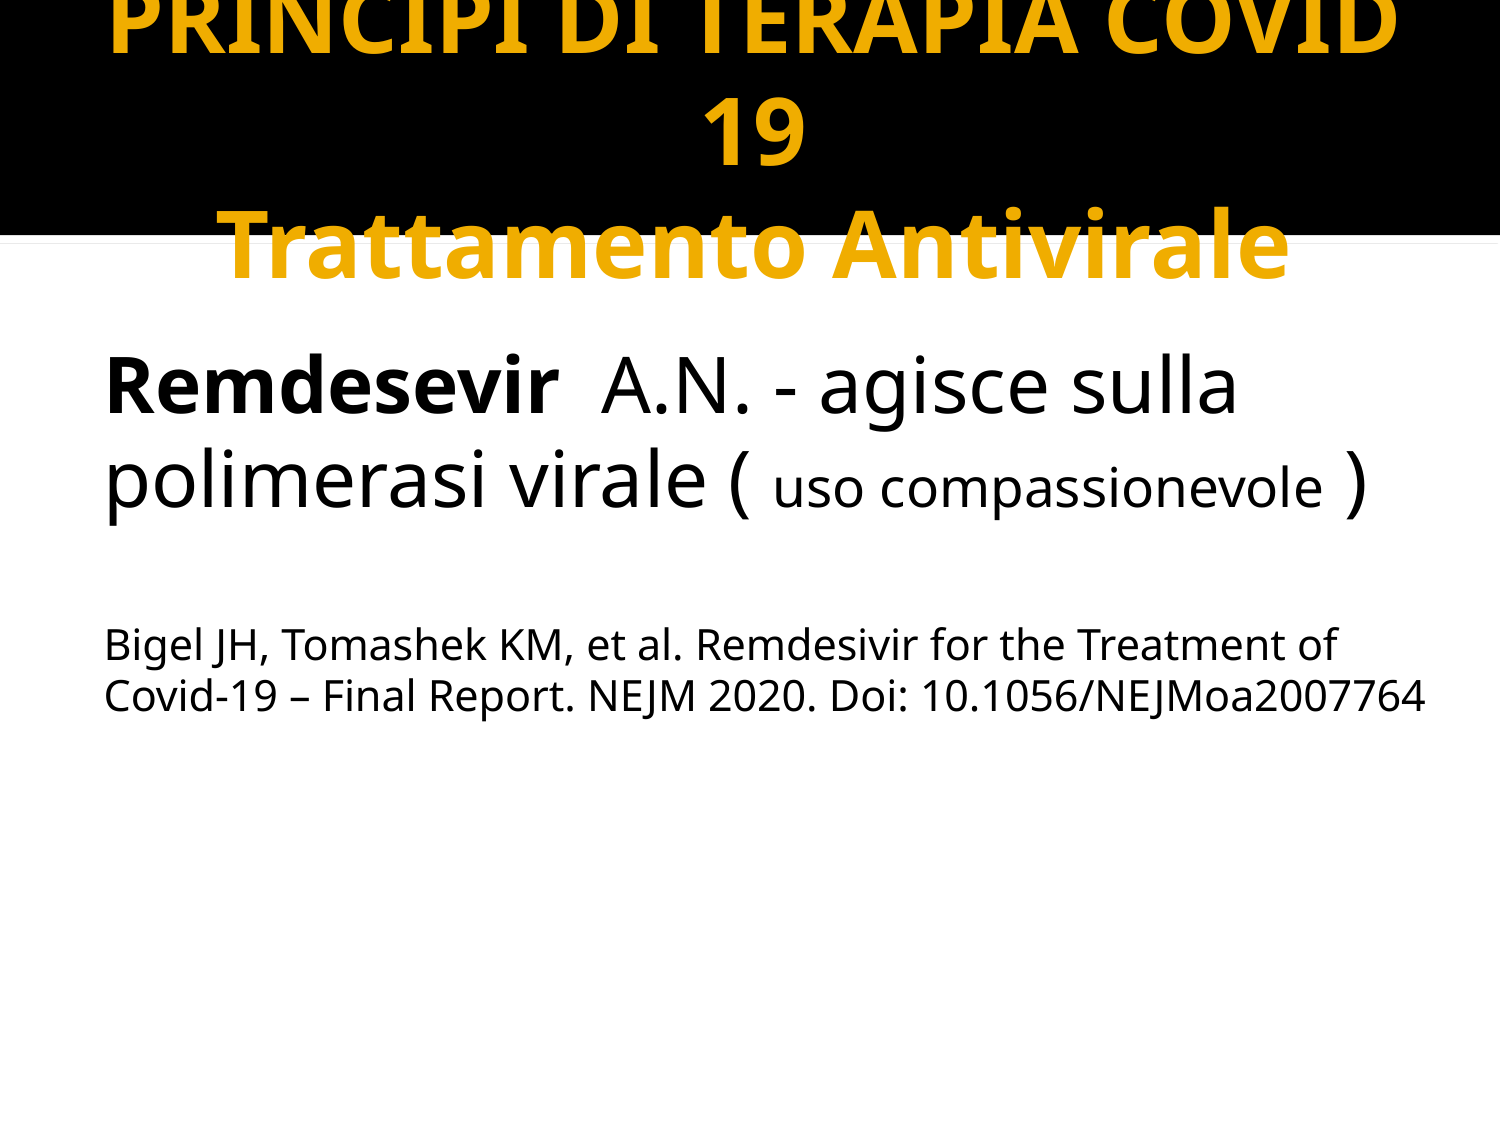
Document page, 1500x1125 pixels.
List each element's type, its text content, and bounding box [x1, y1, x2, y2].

title PRINCIPI DI TERAPIA COVID 19 Trattamento Antivirale [75, 25, 1425, 231]
list Remdesevir A.N. - agisce sulla polimerasi virale ( uso compassionevole ) Bigel JH, Tomashek KM, et al. Remdesivir for the Treatment of Covid-19 – Final Report. NEJM 2020. Doi: 10.1056/NEJMoa2007764 [94, 245, 1445, 1004]
